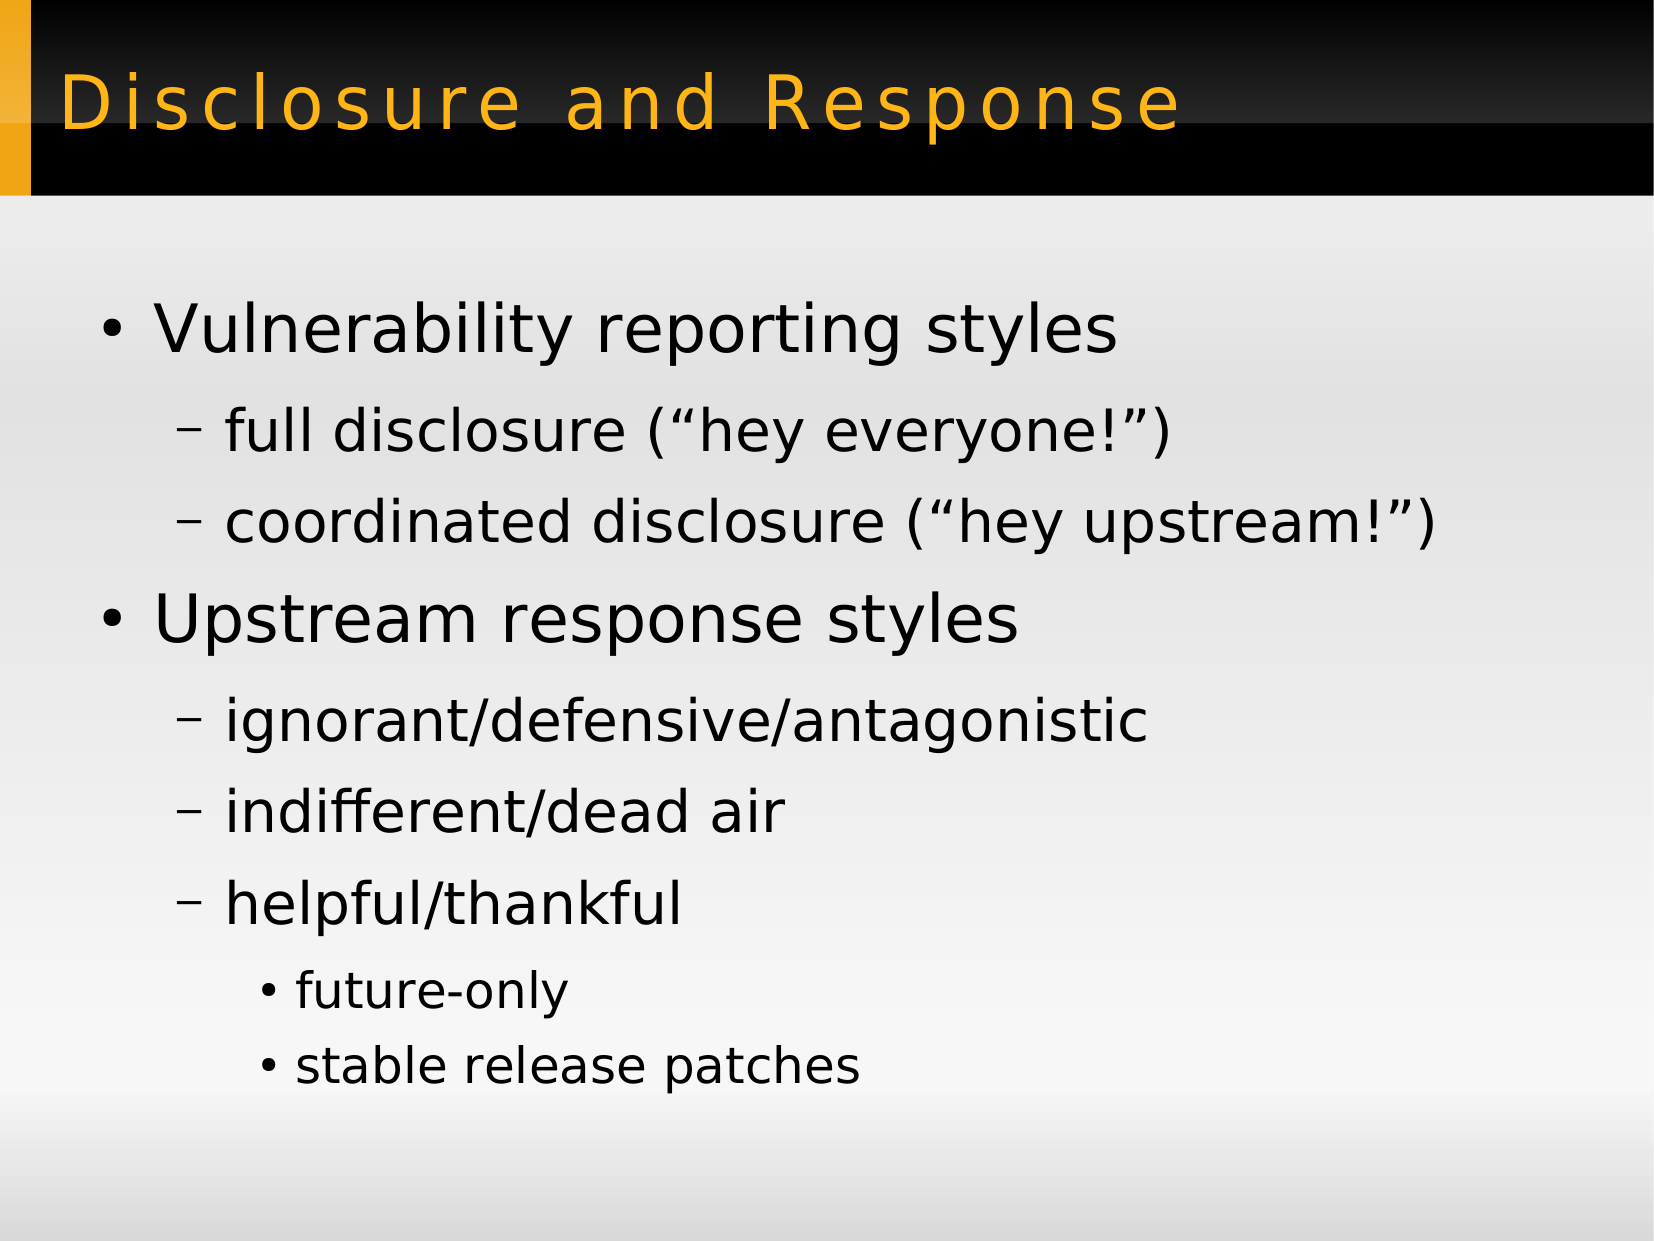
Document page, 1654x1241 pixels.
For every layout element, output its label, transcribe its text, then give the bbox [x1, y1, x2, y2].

list Vulnerability reporting styles full disclosure (“hey everyone!”) coordinated disclosure (“hey upstream!”) Upstream response styles ignorant/defensive/antagonistic indifferent/dead air helpful/thankful future-only stable release patches [82, 290, 1571, 1096]
title Disclosure and Response [59, 29, 1270, 178]
picture [0, 0, 1654, 1241]
